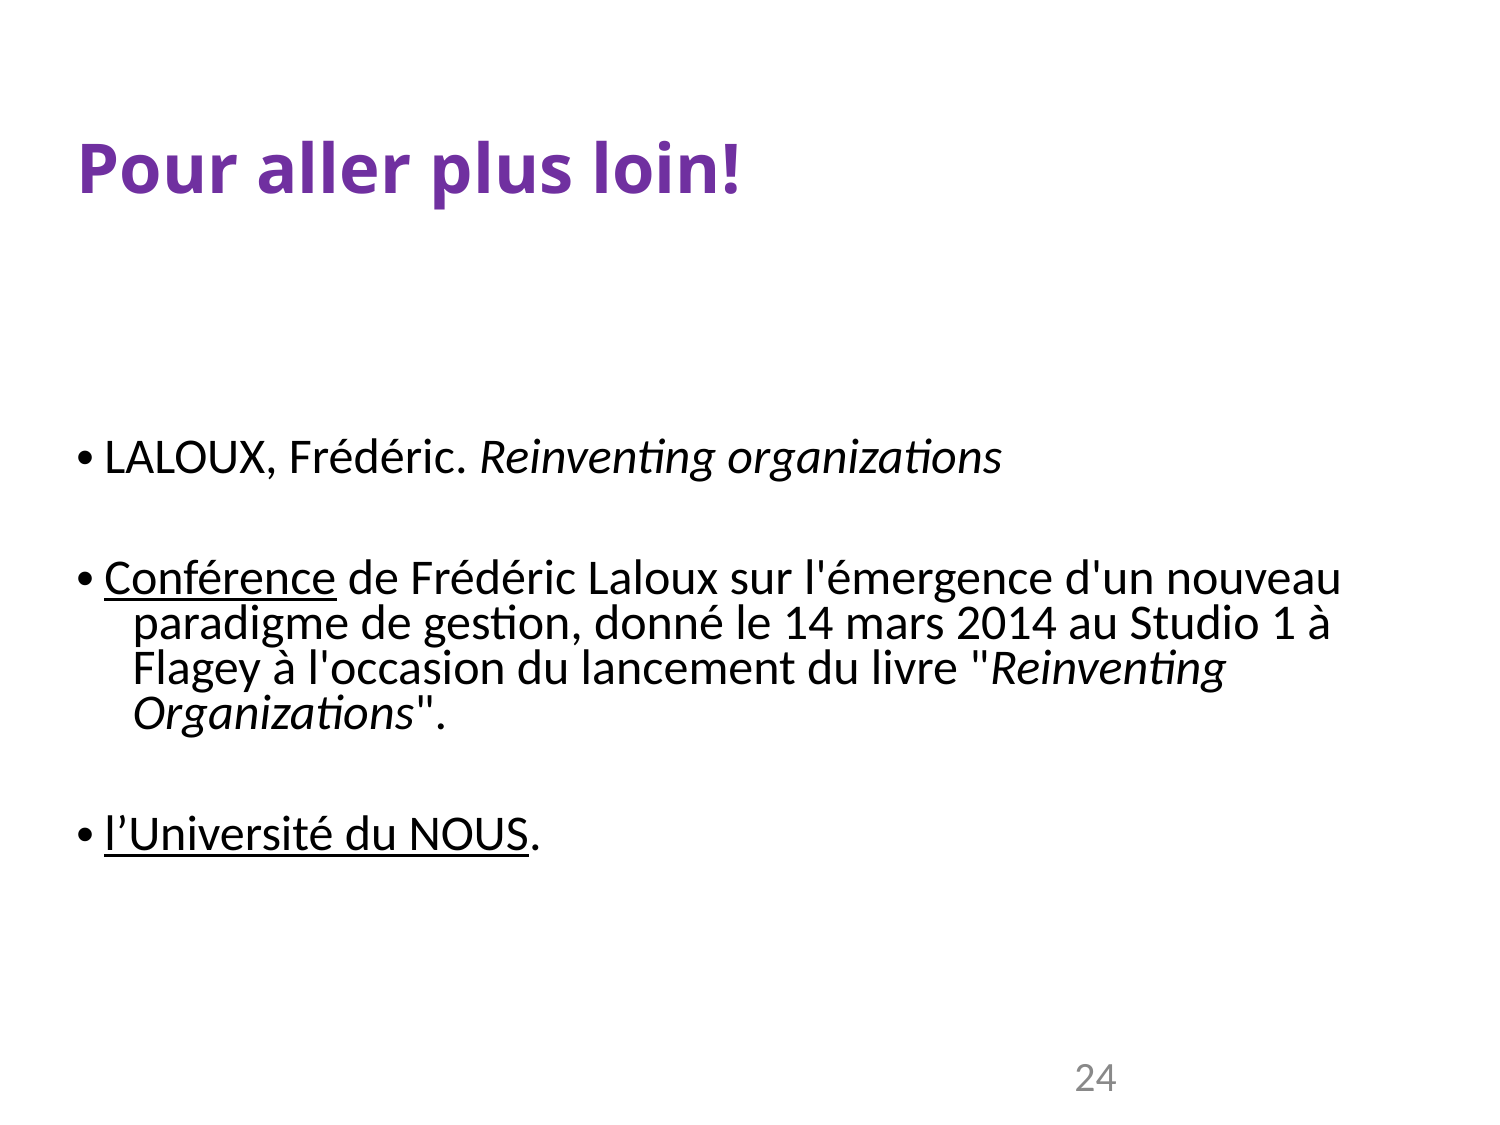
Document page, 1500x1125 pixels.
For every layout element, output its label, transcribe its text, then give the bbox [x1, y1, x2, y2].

list LALOUX, Frédéric. Reinventing organizations Conférence de Frédéric Laloux sur l'émergence d'un nouveau paradigme de gestion, donné le 14 mars 2014 au Studio 1 à Flagey à l'occasion du lancement du livre "Reinventing Organizations". l’Université du NOUS. [61, 429, 1389, 1023]
text_box 24 [1059, 1042, 1397, 1103]
title Pour aller plus loin! [61, 59, 1397, 278]
